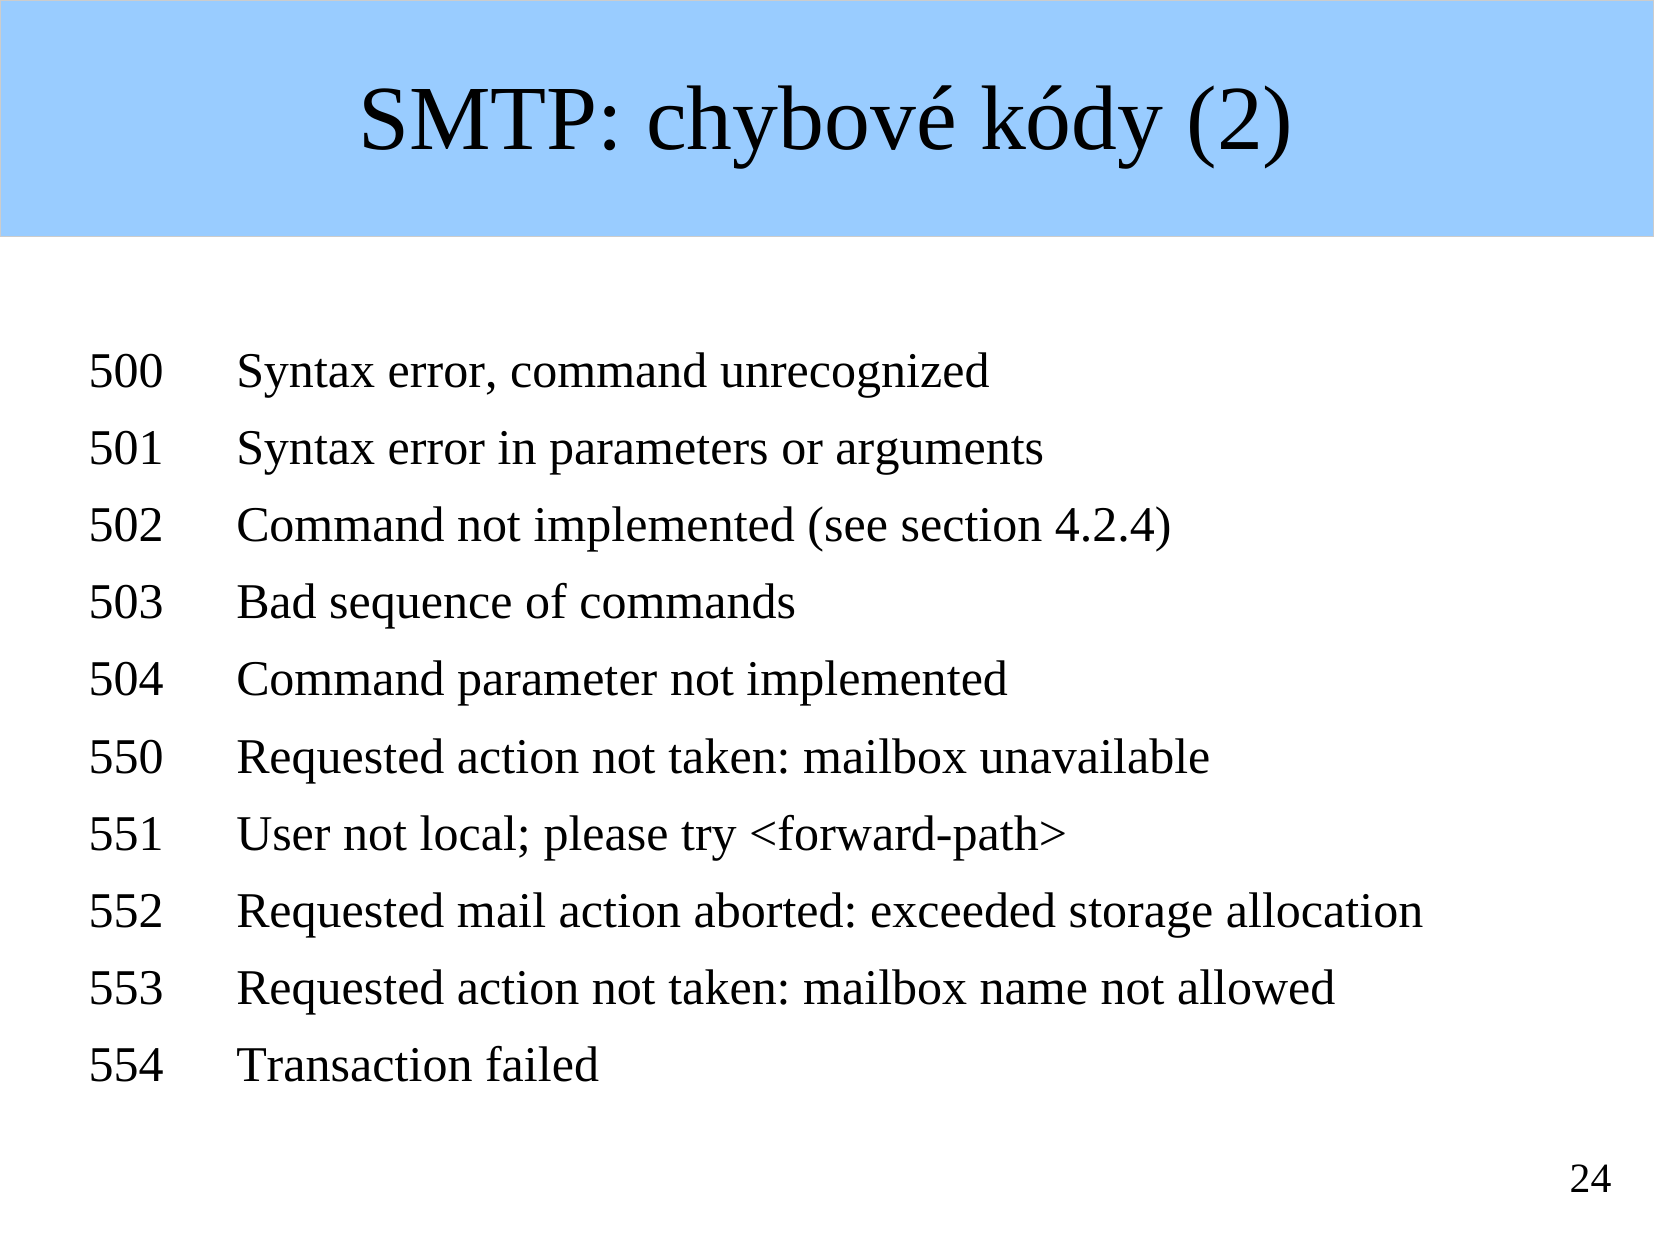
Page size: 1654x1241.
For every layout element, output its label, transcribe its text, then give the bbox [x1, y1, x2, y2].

title SMTP: chybové kódy (2) [0, 0, 1654, 237]
list 500 Syntax error, command unrecognized 501 Syntax error in parameters or arguments 502 Command not implemented (see section 4.2.4) 503 Bad sequence of commands 504 Command parameter not implemented 550 Requested action not taken: mailbox unavailable 551 User not local; please try <forward-path> 552 Requested mail action aborted: exceeded storage allocation 553 Requested action not taken: mailbox name not allowed 554 Transaction failed [88, 342, 1565, 1093]
